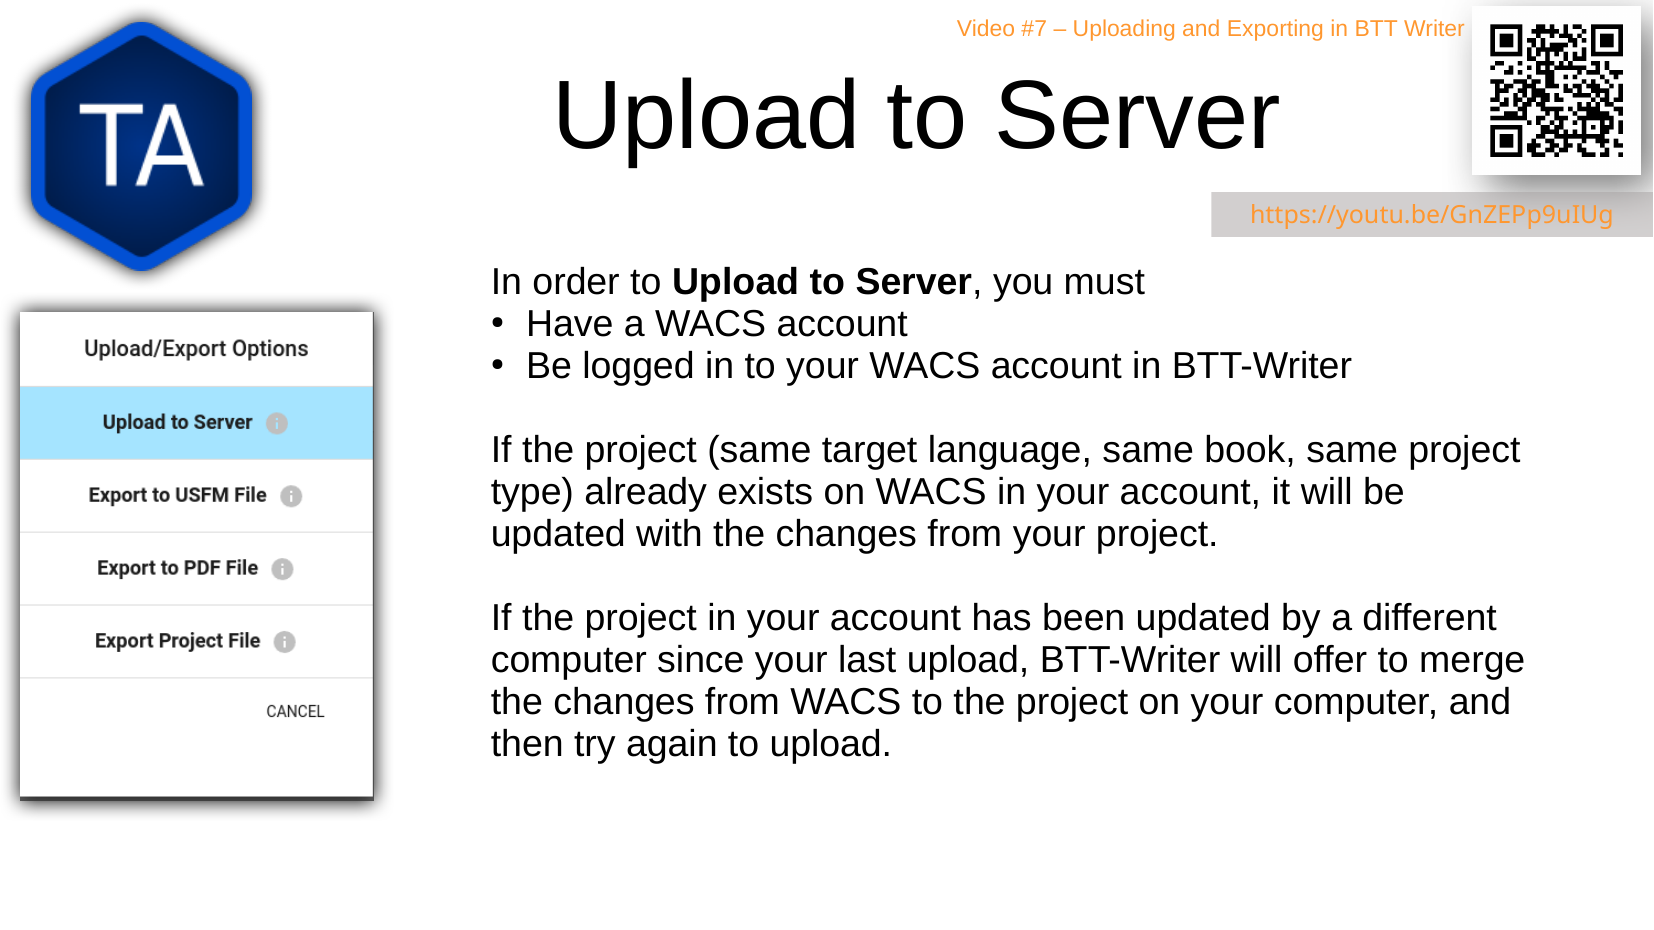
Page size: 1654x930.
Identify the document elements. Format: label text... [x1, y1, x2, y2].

text_box Video #7 – Uploading and Exporting in BTT Writer [942, 7, 1480, 49]
picture [1472, 6, 1641, 175]
text_box https://youtu.be/GnZEPp9uIUg [1211, 192, 1653, 237]
picture [20, 312, 374, 801]
title Upload to Server [263, 37, 1462, 193]
text_box In order to Upload to Server, you must Have a WACS account Be logged in to your WACS account in BTT-Writer If the project (same target language, same book, same project type) already exists on WACS in your account, it will be updated with the changes from your project. If the project in your account has been updated by a different computer since your last upload, BTT-Writer will offer to merge the changes from WACS to the project on your computer, and then try again to upload. [475, 253, 1553, 773]
picture [31, 22, 252, 271]
